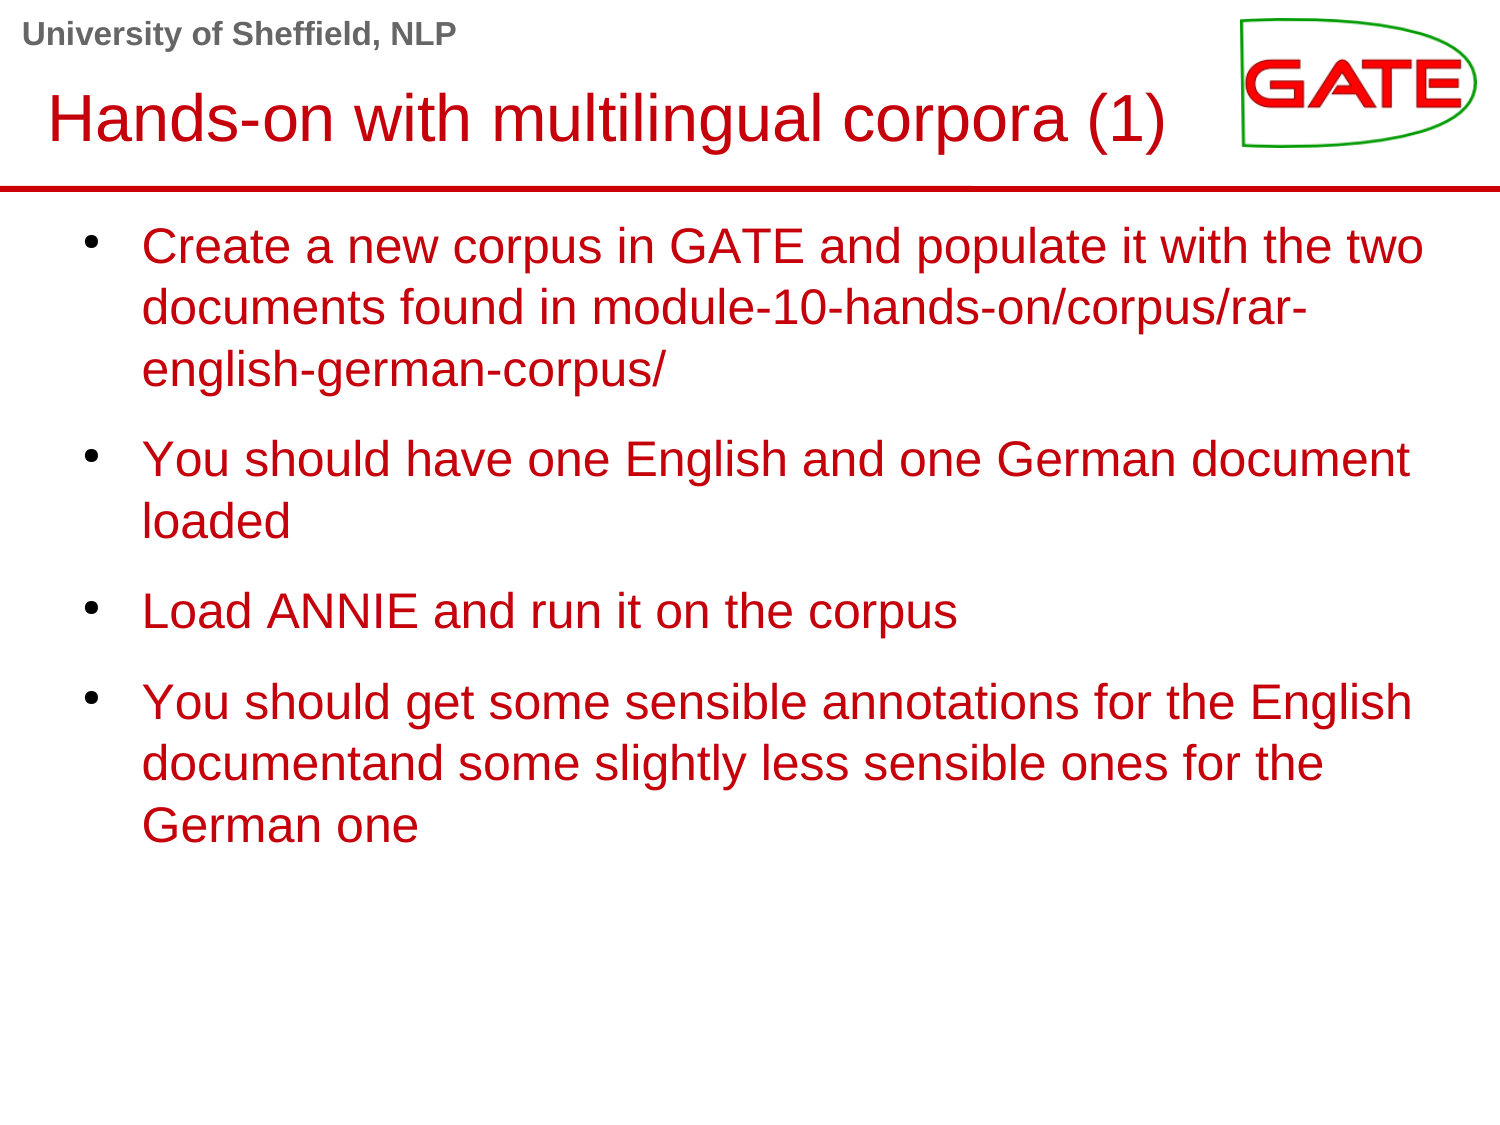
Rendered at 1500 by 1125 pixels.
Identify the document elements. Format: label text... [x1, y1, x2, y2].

title Hands-on with multilingual corpora (1) [47, 66, 1241, 173]
list Create a new corpus in GATE and populate it with the two documents found in module-10-hands-on/corpus/rar-english-german-corpus/ You should have one English and one German document loaded Load ANNIE and run it on the corpus You should get some sensible annotations for the English documentand some slightly less sensible ones for the German one [82, 212, 1465, 1063]
picture [1240, 18, 1477, 148]
